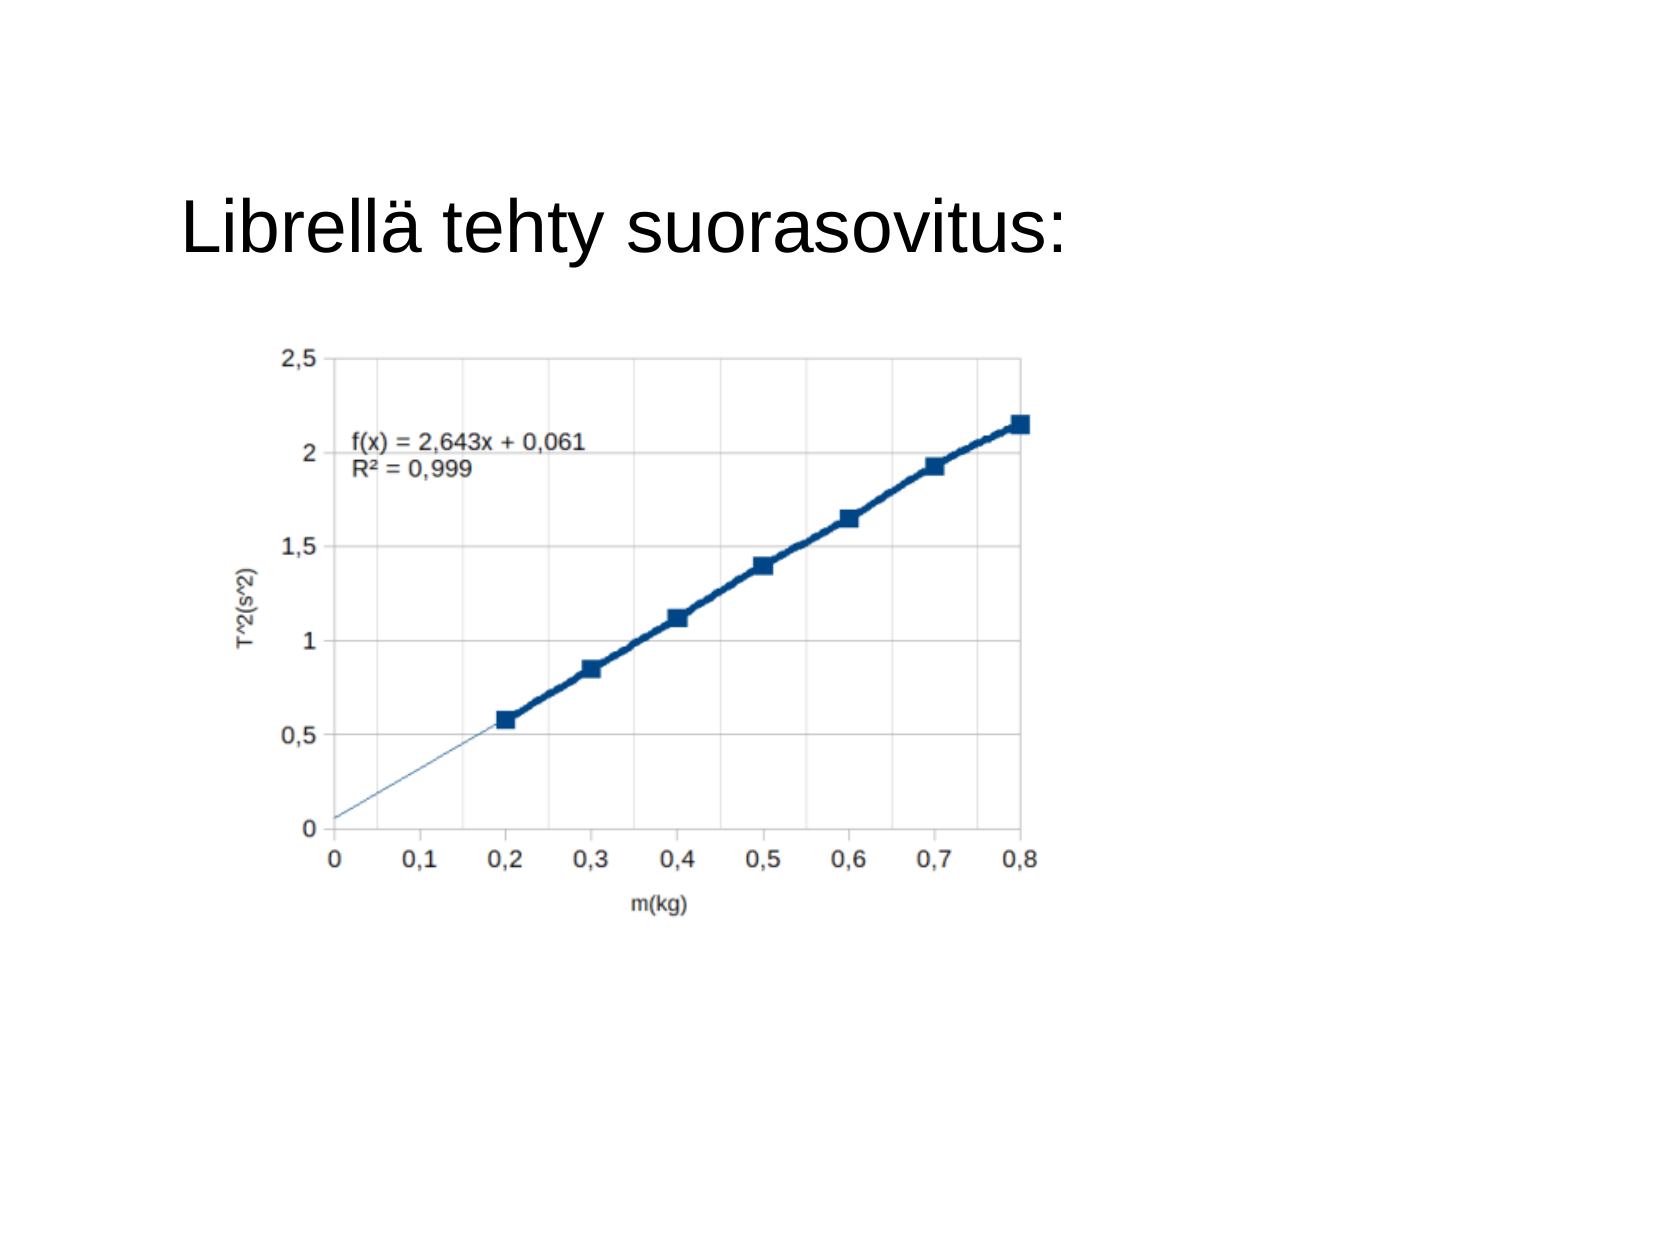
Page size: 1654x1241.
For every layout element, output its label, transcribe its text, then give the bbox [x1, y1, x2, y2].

text_box Librellä tehty suorasovitus: [165, 177, 1084, 276]
picture [165, 301, 1082, 954]
